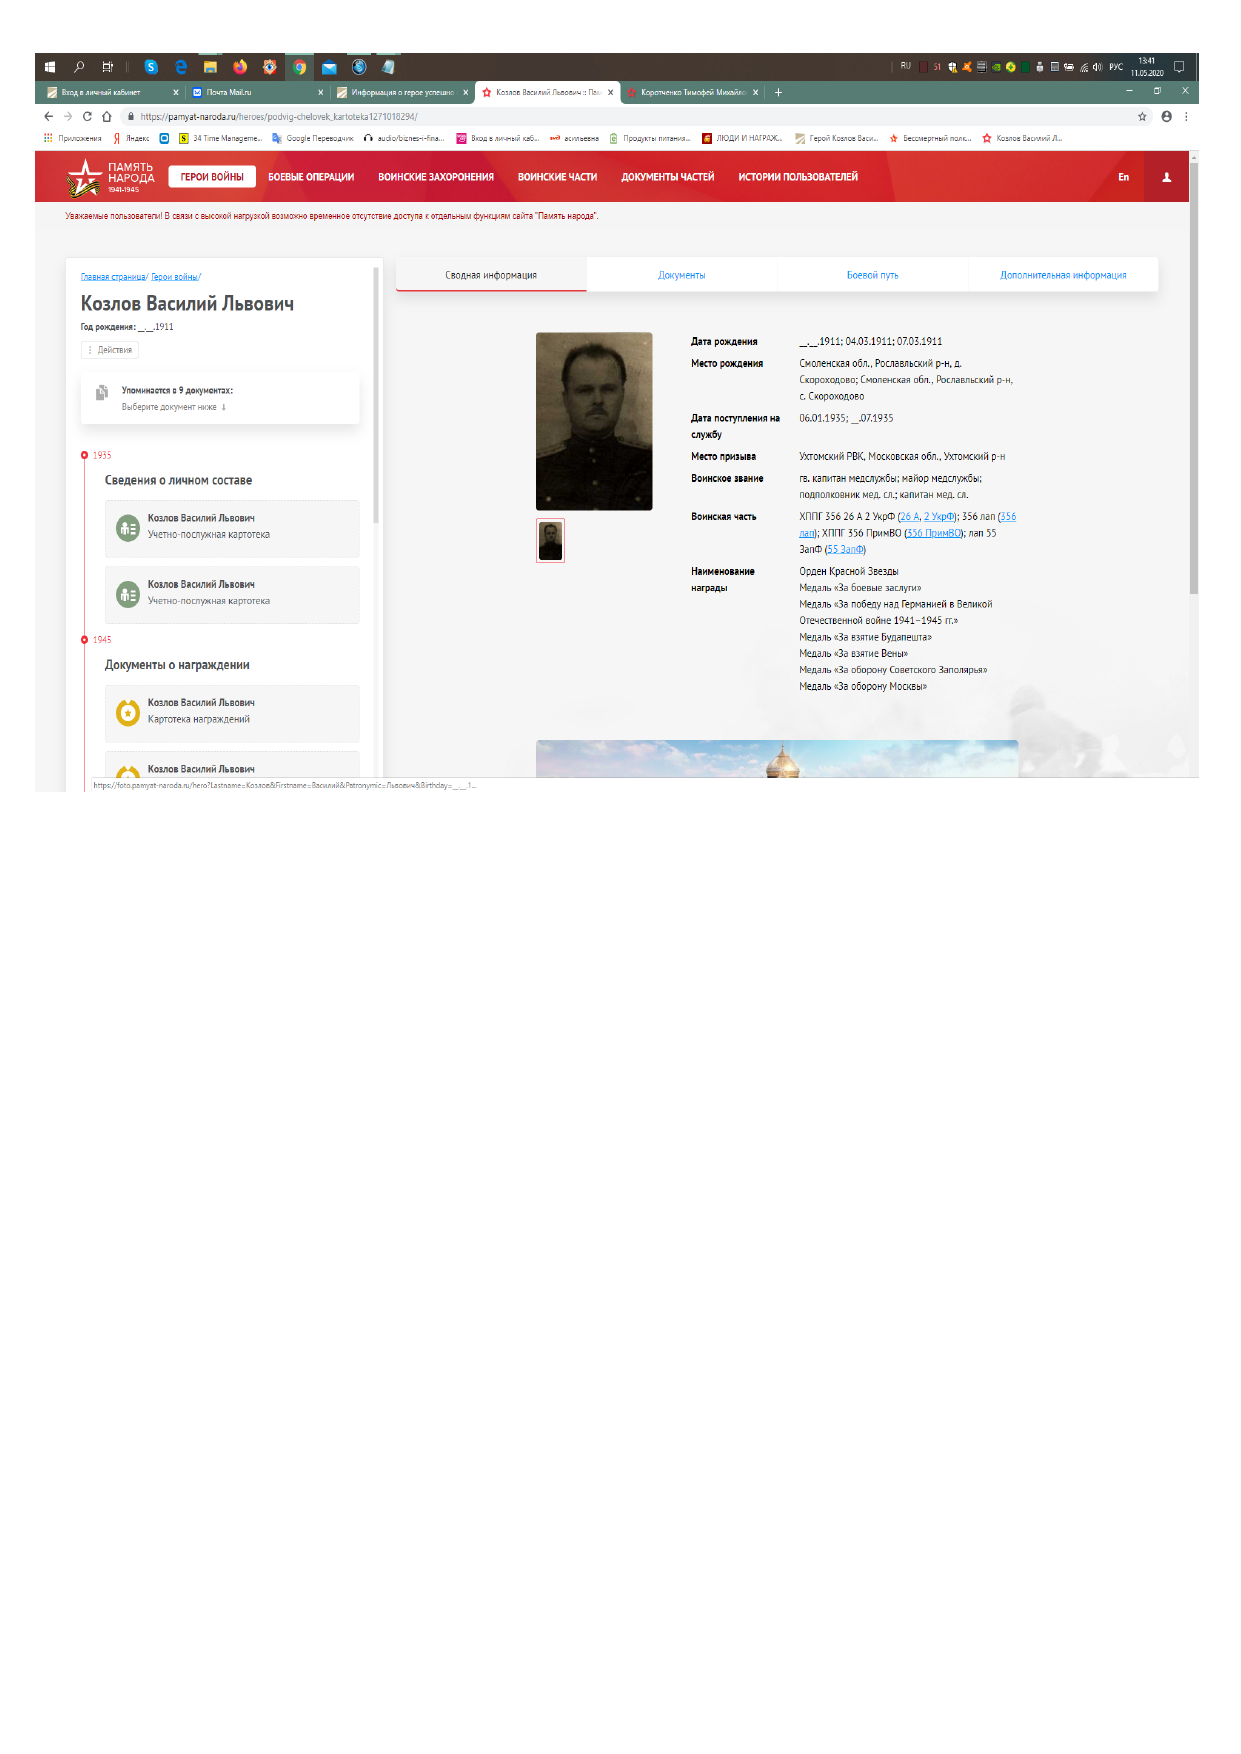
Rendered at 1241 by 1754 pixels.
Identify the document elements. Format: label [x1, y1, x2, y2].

picture [35, 53, 1199, 792]
